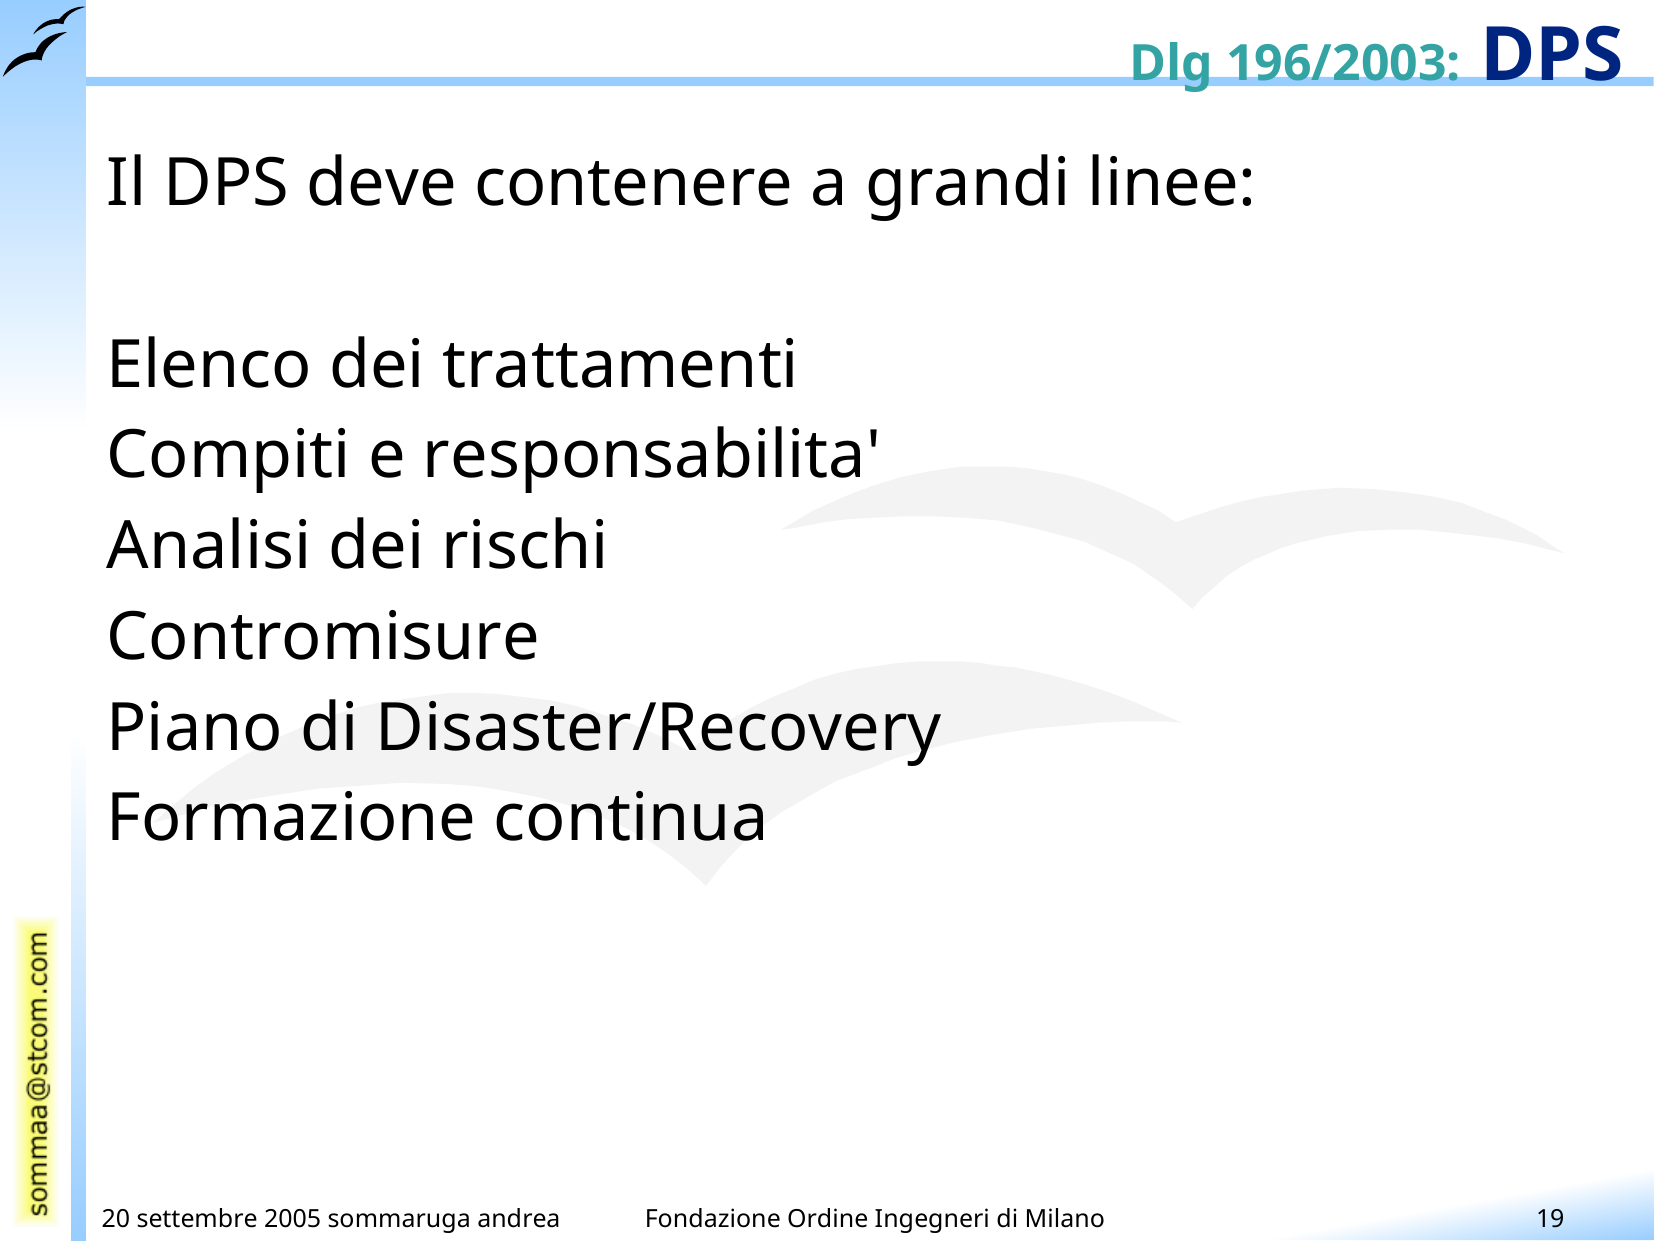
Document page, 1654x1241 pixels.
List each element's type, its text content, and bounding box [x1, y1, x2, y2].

list Il DPS deve contenere a grandi linee: Elenco dei trattamenti Compiti e responsabilita' Analisi dei rischi Contromisure Piano di Disaster/Recovery Formazione continua [85, 134, 1628, 1163]
picture [12, 915, 60, 1228]
title Dlg 196/2003: DPS [85, 0, 1654, 104]
